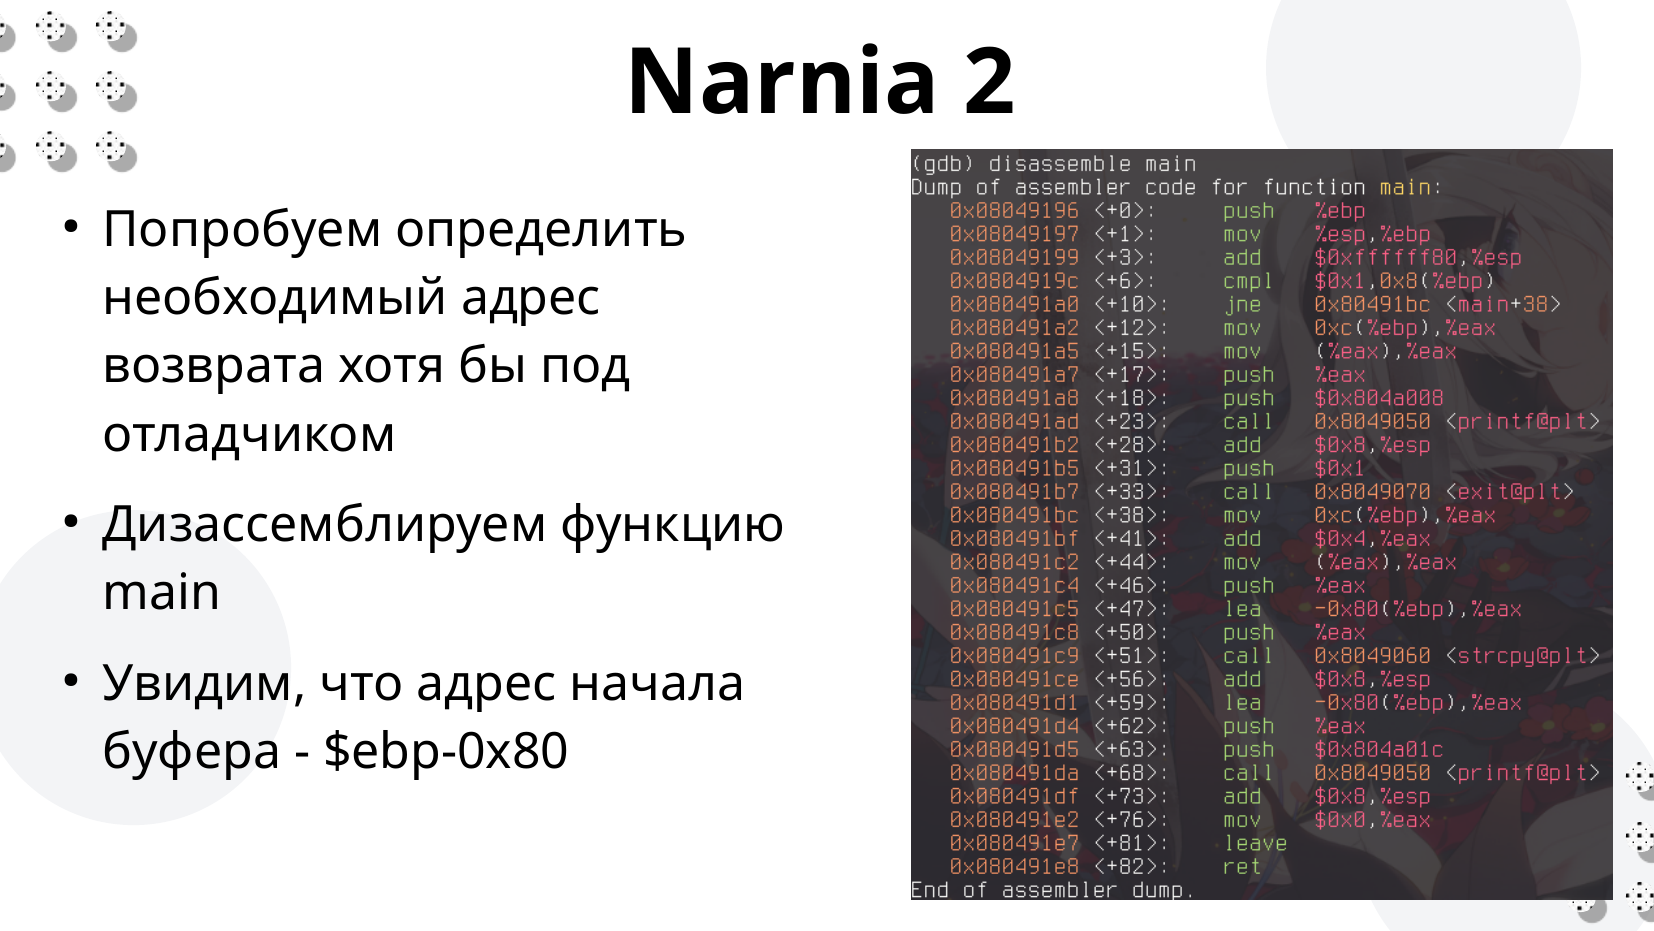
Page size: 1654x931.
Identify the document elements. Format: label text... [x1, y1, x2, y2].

picture [1625, 821, 1654, 853]
picture [911, 149, 1613, 913]
picture [0, 74, 6, 99]
picture [1625, 761, 1654, 792]
picture [0, 134, 7, 159]
picture [35, 131, 67, 162]
title Narnia 2 [76, 0, 1565, 156]
picture [1625, 881, 1654, 912]
picture [35, 71, 66, 102]
list Попробуем определить необходимый адрес возврата хотя бы под отладчиком Дизассемблируем функцию main Увидим, что адрес начала буфера - $ebp-0x80 [49, 192, 788, 788]
picture [99, 156, 123, 162]
picture [0, 14, 6, 39]
picture [35, 11, 66, 42]
